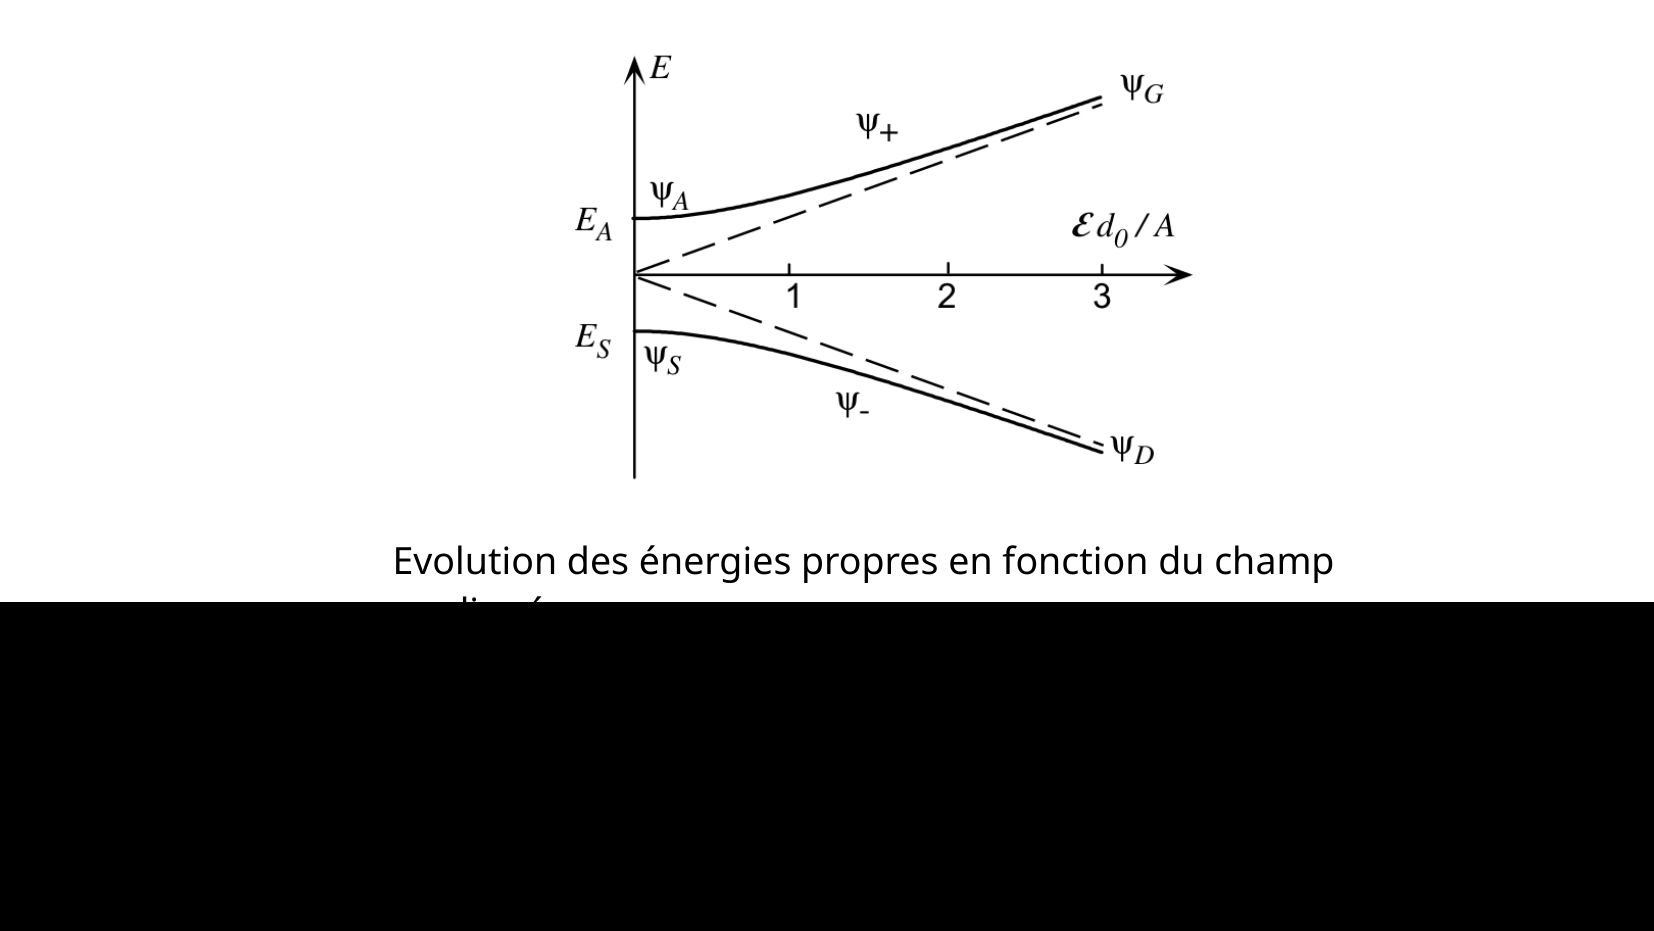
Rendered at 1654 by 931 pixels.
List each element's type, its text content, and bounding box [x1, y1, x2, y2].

picture [475, 23, 1264, 512]
text_box [0, 602, 1654, 931]
text_box Evolution des énergies propres en fonction du champ appliqué [377, 527, 1477, 591]
